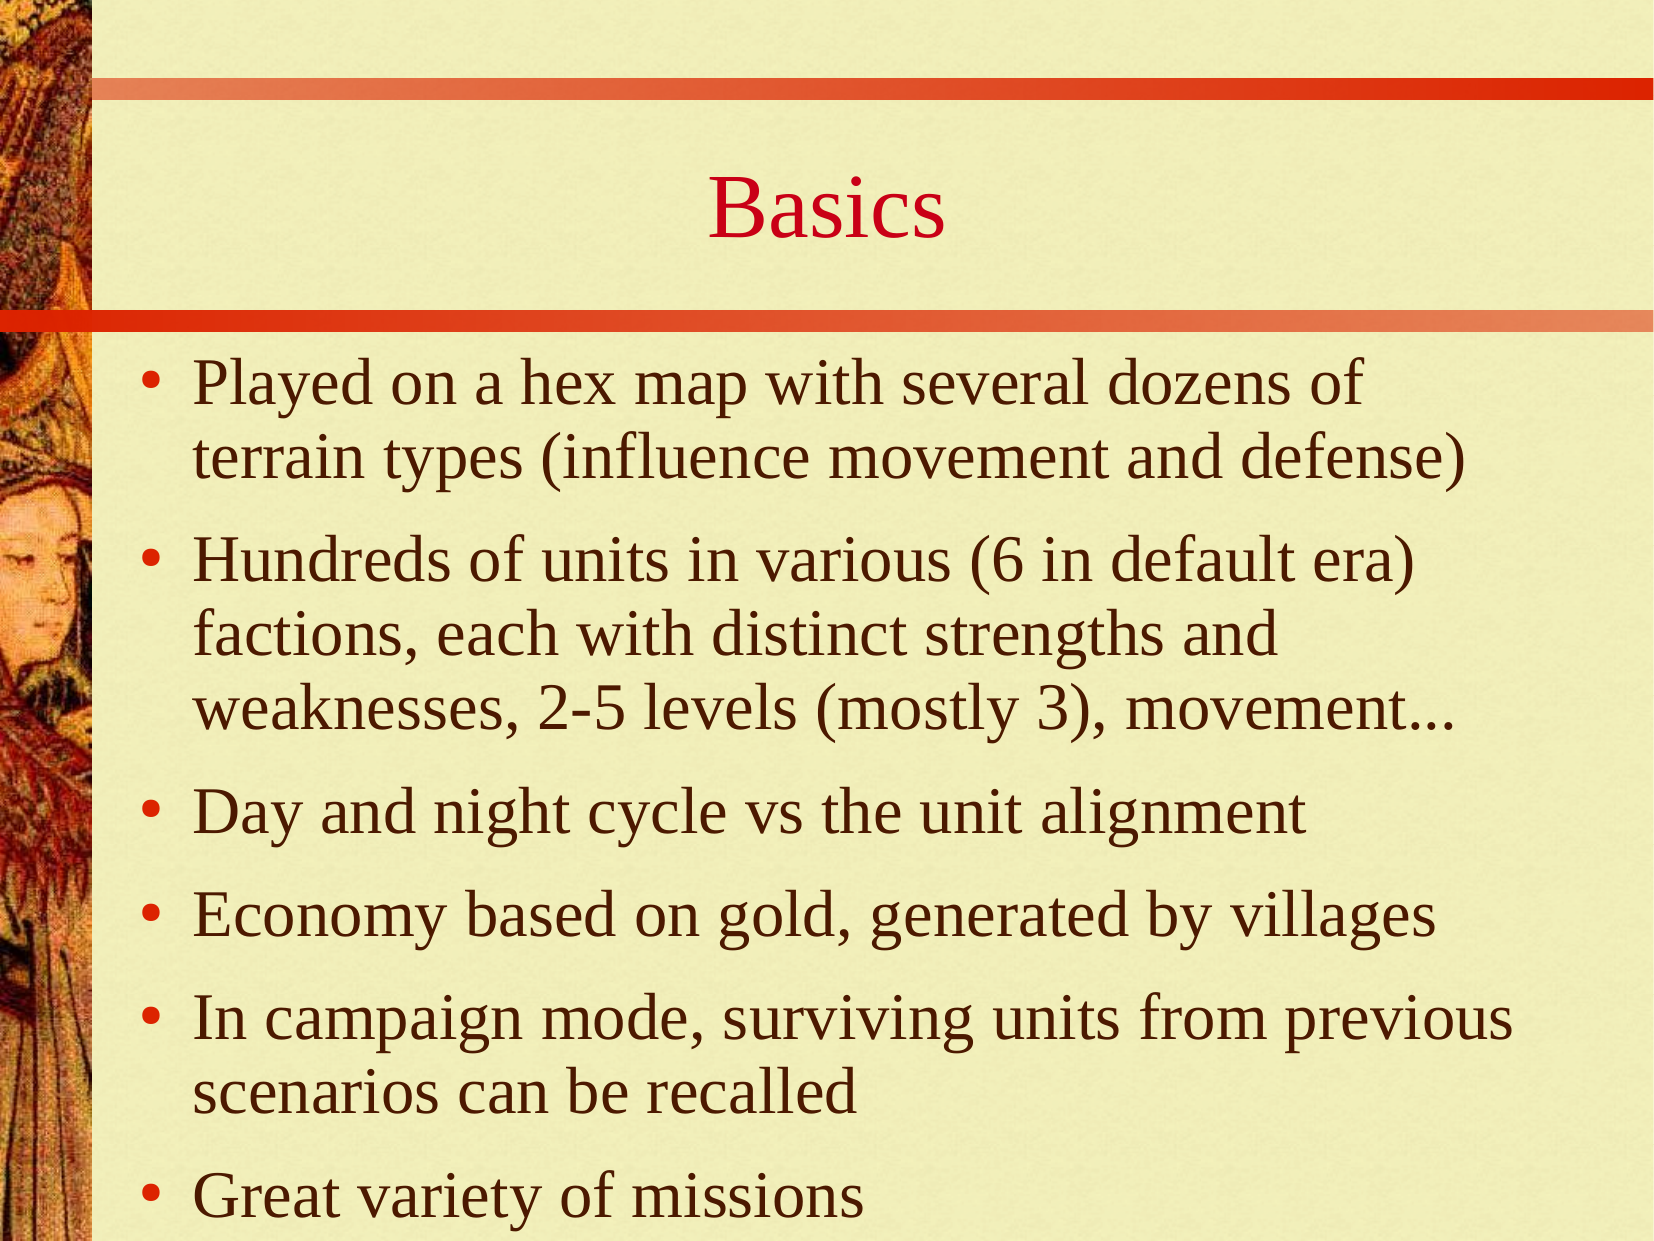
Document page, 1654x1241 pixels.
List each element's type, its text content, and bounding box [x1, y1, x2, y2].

list Played on a hex map with several dozens of terrain types (influence movement and defense) Hundreds of units in various (6 in default era) factions, each with distinct strengths and weaknesses, 2-5 levels (mostly 3), movement... Day and night cycle vs the unit alignment Economy based on gold, generated by villages In campaign mode, surviving units from previous scenarios can be recalled Great variety of missions [121, 344, 1534, 1232]
title Basics [121, 102, 1534, 311]
picture [0, 332, 1654, 1241]
picture [0, 0, 1654, 310]
